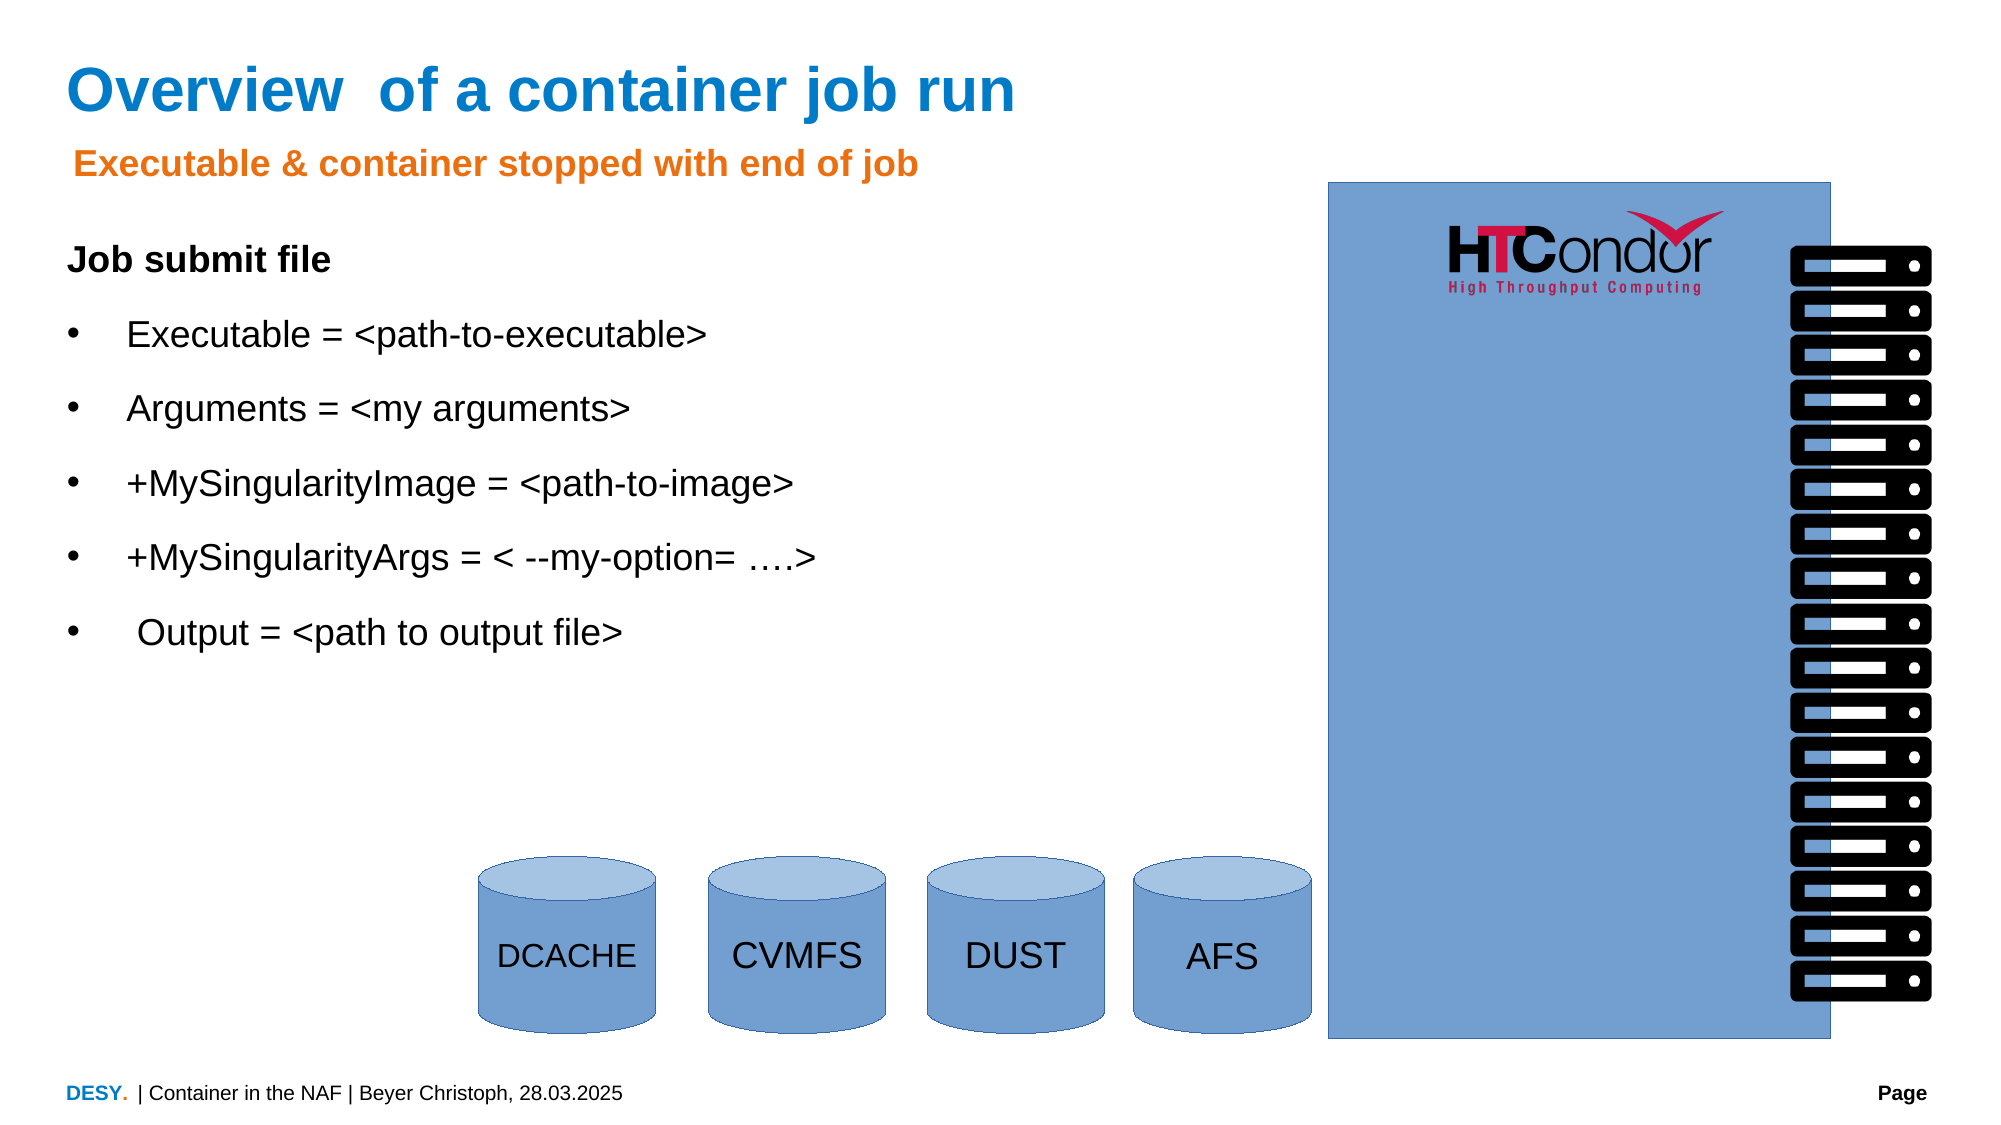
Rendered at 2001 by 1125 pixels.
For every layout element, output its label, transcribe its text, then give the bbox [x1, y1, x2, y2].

list Job submit file Executable = <path-to-executable> Arguments = <my arguments> +MySingularityImage = <path-to-image> +MySingularityArgs = < --my-option= ….> Output = <path to output file> [66, 230, 916, 739]
text_box [1328, 182, 1831, 1039]
title Overview of a container job run [66, 57, 1123, 132]
text_box DUST [927, 881, 1105, 1034]
text_box AFS [1133, 879, 1312, 1034]
picture [1446, 210, 1727, 296]
list Executable & container stopped with end of job [13, 134, 975, 197]
text_box CVMFS [708, 881, 886, 1034]
text_box DCACHE [478, 881, 656, 1034]
picture [1772, 225, 1949, 1004]
